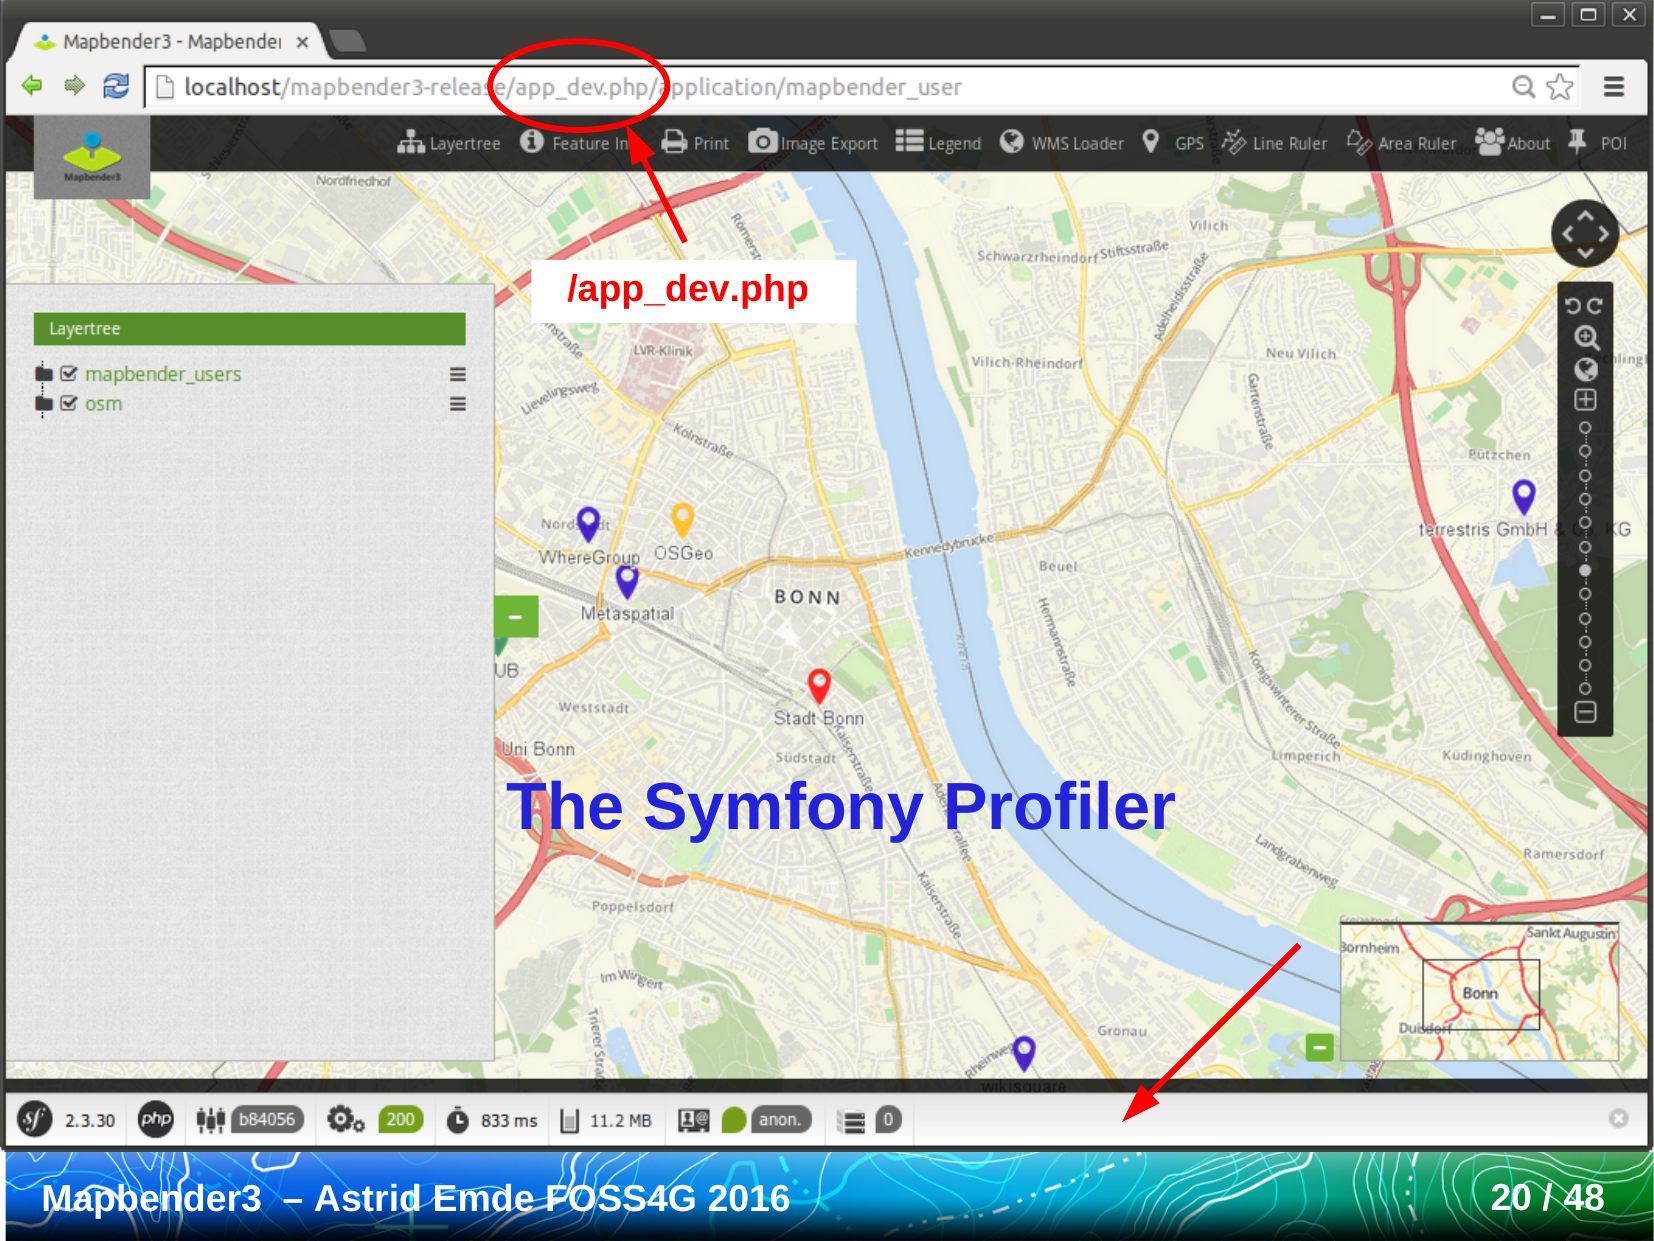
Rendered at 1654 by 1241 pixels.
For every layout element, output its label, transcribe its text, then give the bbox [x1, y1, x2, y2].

picture [0, 0, 1654, 1241]
text_box /app_dev.php [531, 259, 857, 324]
title The Symfony Profiler [162, 739, 1521, 873]
